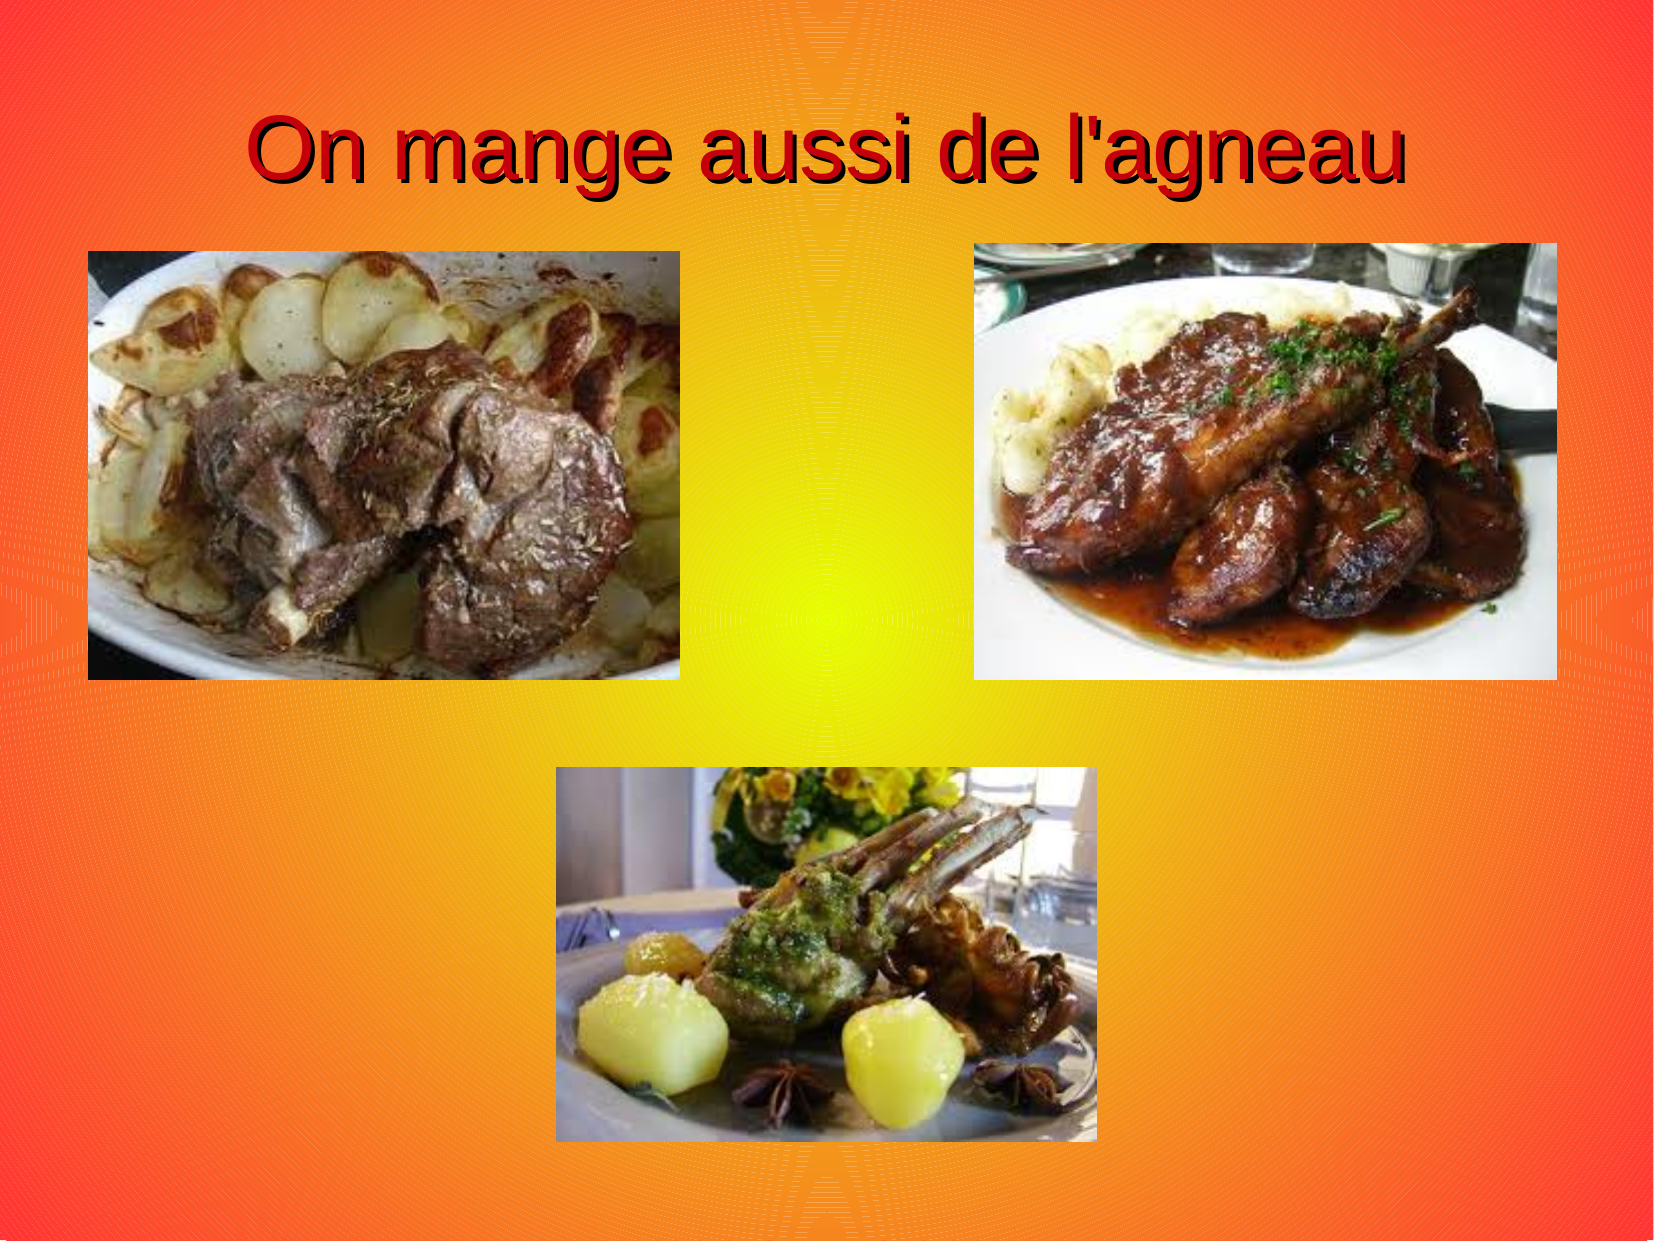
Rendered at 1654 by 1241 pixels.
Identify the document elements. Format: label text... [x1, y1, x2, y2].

picture [974, 243, 1557, 680]
picture [88, 251, 680, 680]
picture [556, 767, 1097, 1142]
subtitle On mange aussi de l'agneau [82, 88, 1571, 207]
